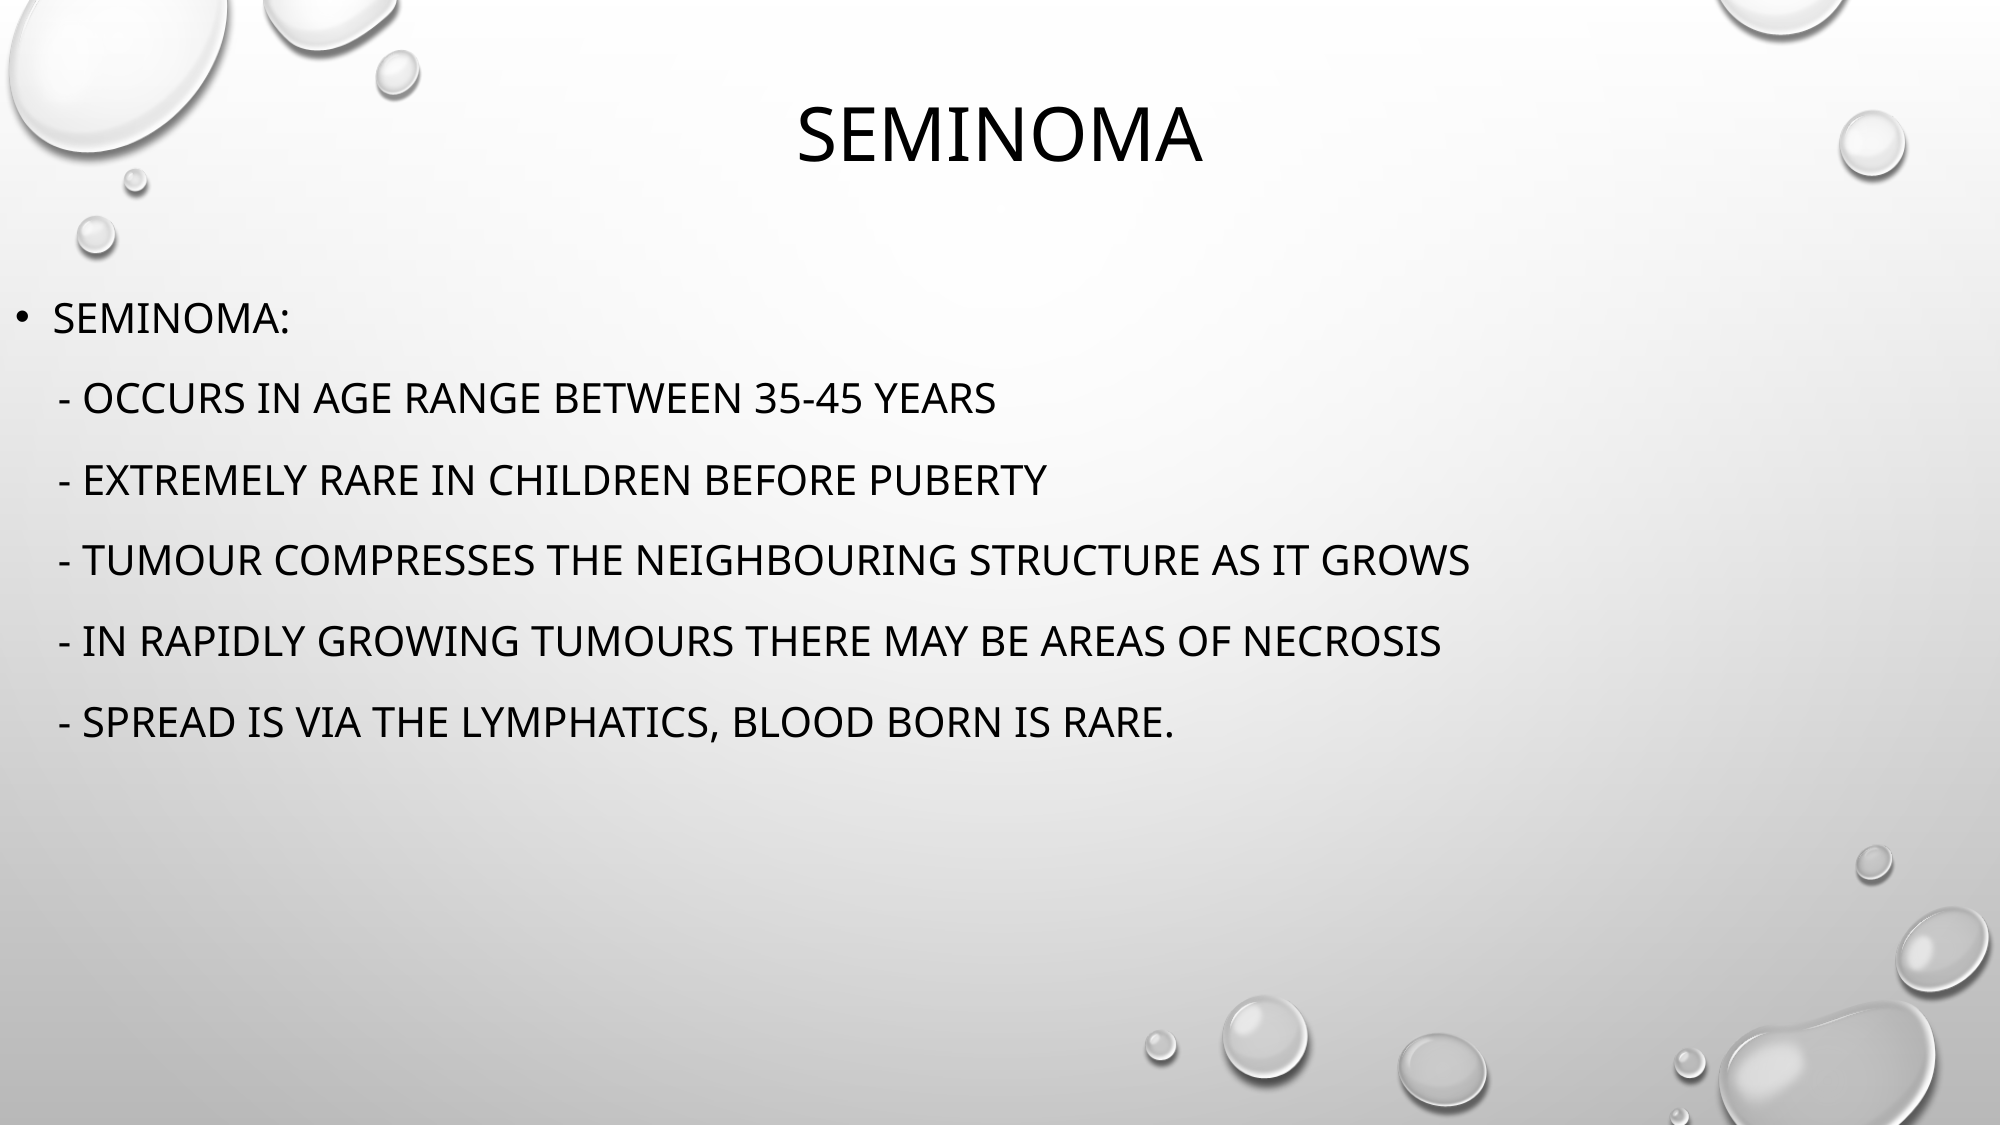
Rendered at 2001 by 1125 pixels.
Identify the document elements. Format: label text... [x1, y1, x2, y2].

title Seminoma [0, 0, 2000, 273]
list Seminoma: - Occurs in age range between 35-45 years - Extremely rare in children before puberty - Tumour compresses the neighbouring structure as it grows - In rapidly growing tumours there may be areas of necrosis - Spread is via the lymphatics, blood born is rare. [0, 273, 2000, 1125]
